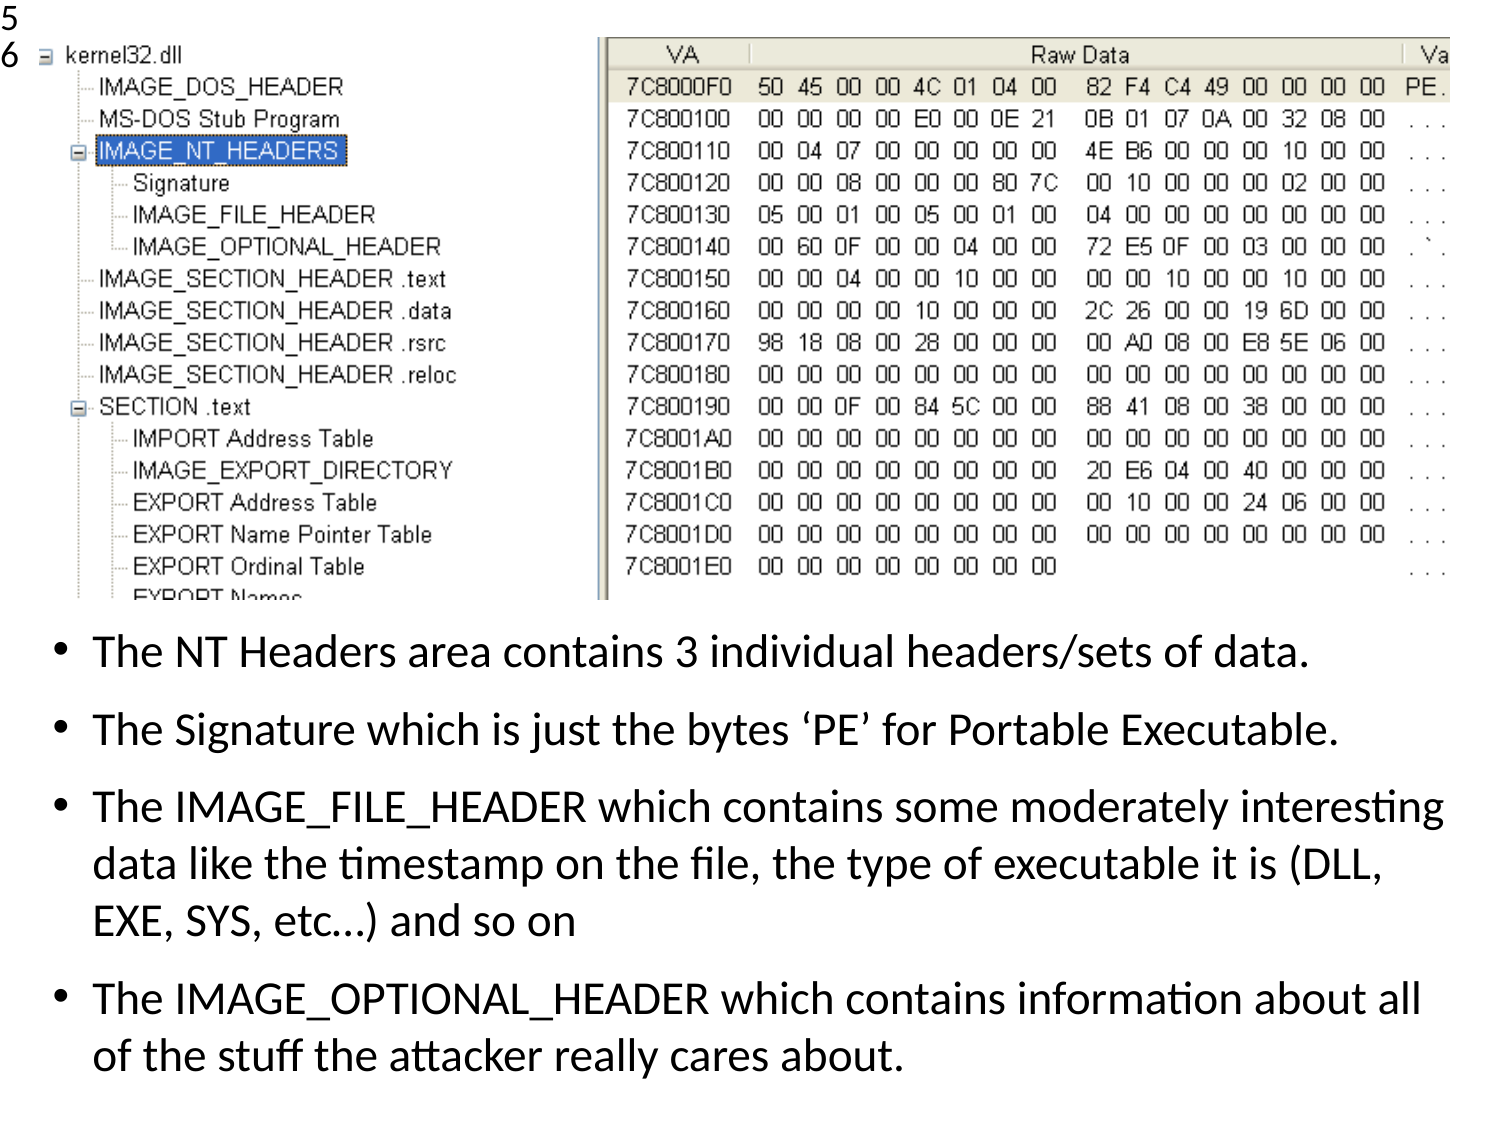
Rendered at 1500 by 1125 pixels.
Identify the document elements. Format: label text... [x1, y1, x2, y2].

list The NT Headers area contains 3 individual headers/sets of data. The Signature which is just the bytes ‘PE’ for Portable Executable. The IMAGE_FILE_HEADER which contains some moderately interesting data like the timestamp on the file, the type of executable it is (DLL, EXE, SYS, etc…) and so on The IMAGE_OPTIONAL_HEADER which contains information about all of the stuff the attacker really cares about. [37, 612, 1475, 1100]
picture [39, 37, 1450, 600]
